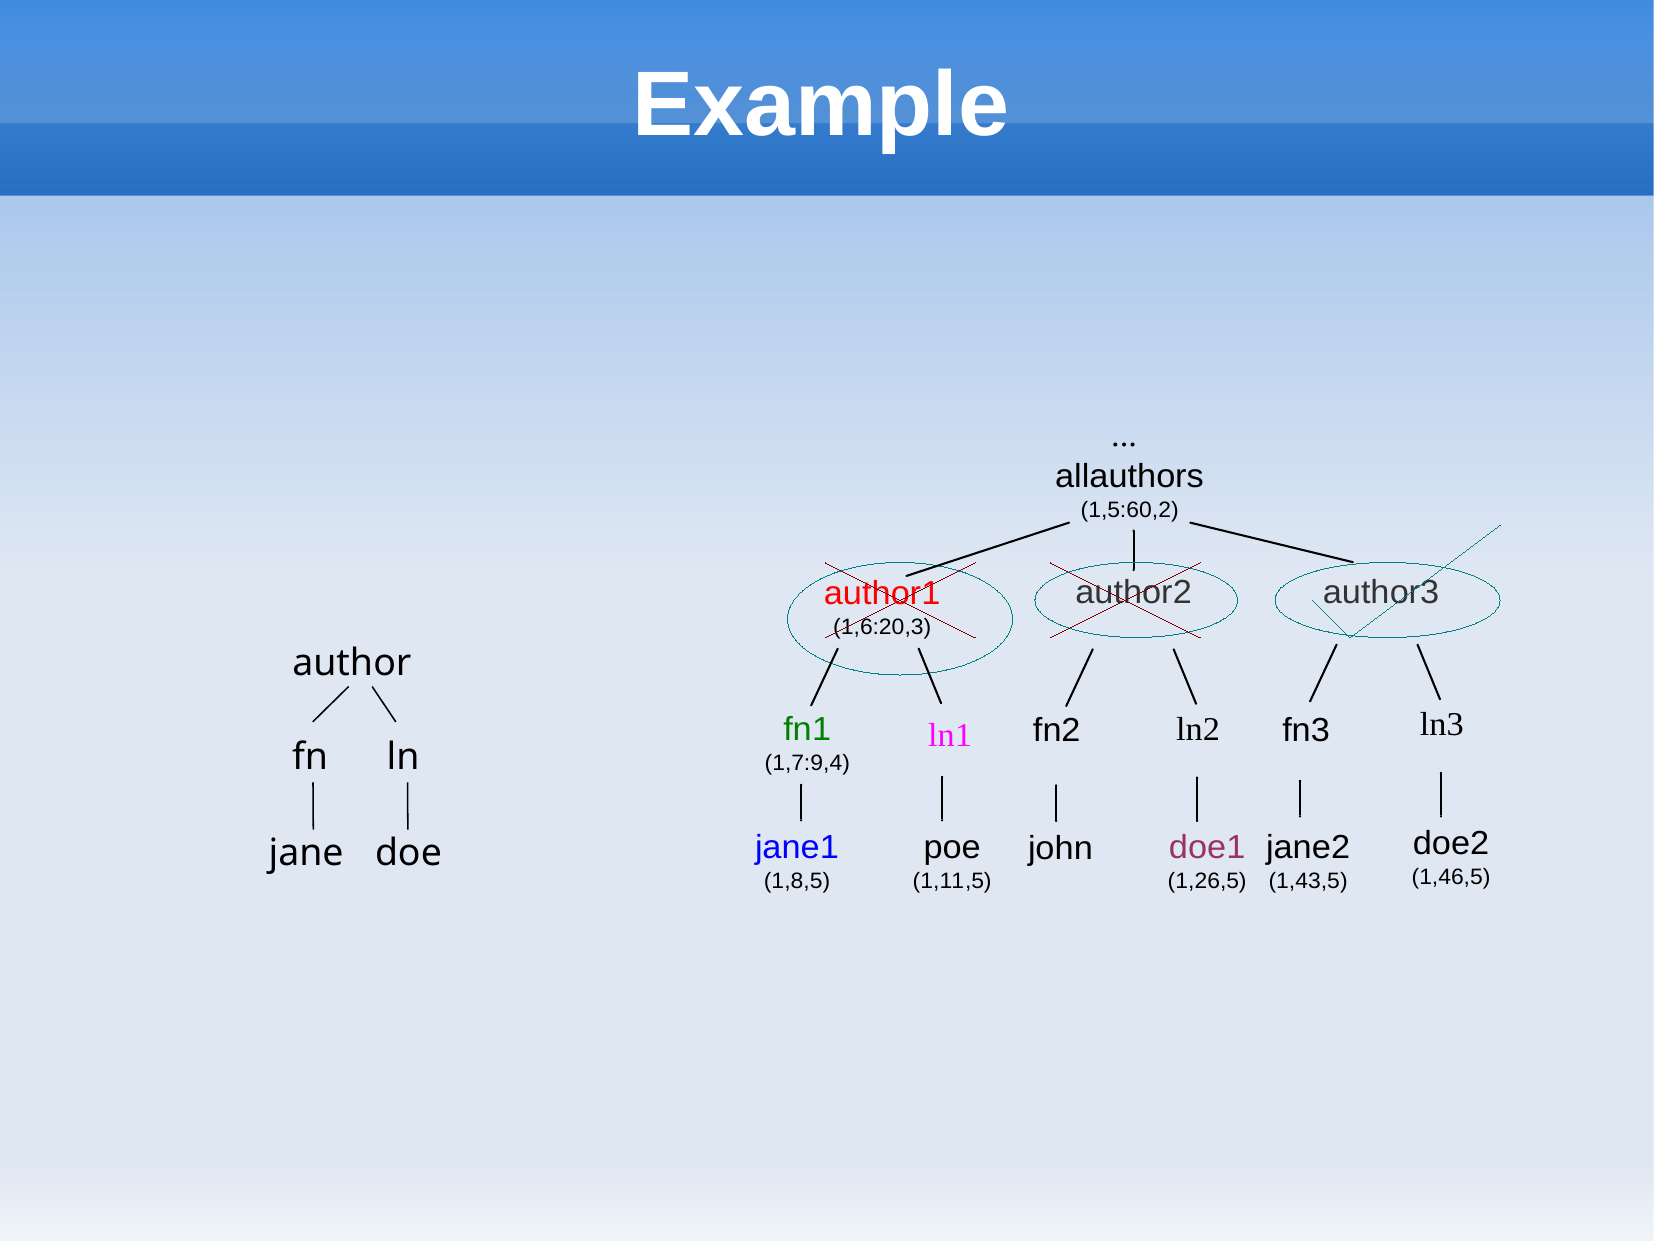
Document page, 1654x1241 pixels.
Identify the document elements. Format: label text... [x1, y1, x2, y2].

text_box fn [277, 721, 349, 789]
text_box doe [360, 817, 479, 885]
text_box ln [371, 722, 444, 789]
text_box author [277, 627, 444, 694]
title Example [76, 7, 1565, 200]
text_box jane [253, 817, 360, 885]
chart [710, 403, 1538, 901]
picture [0, 0, 1654, 1241]
